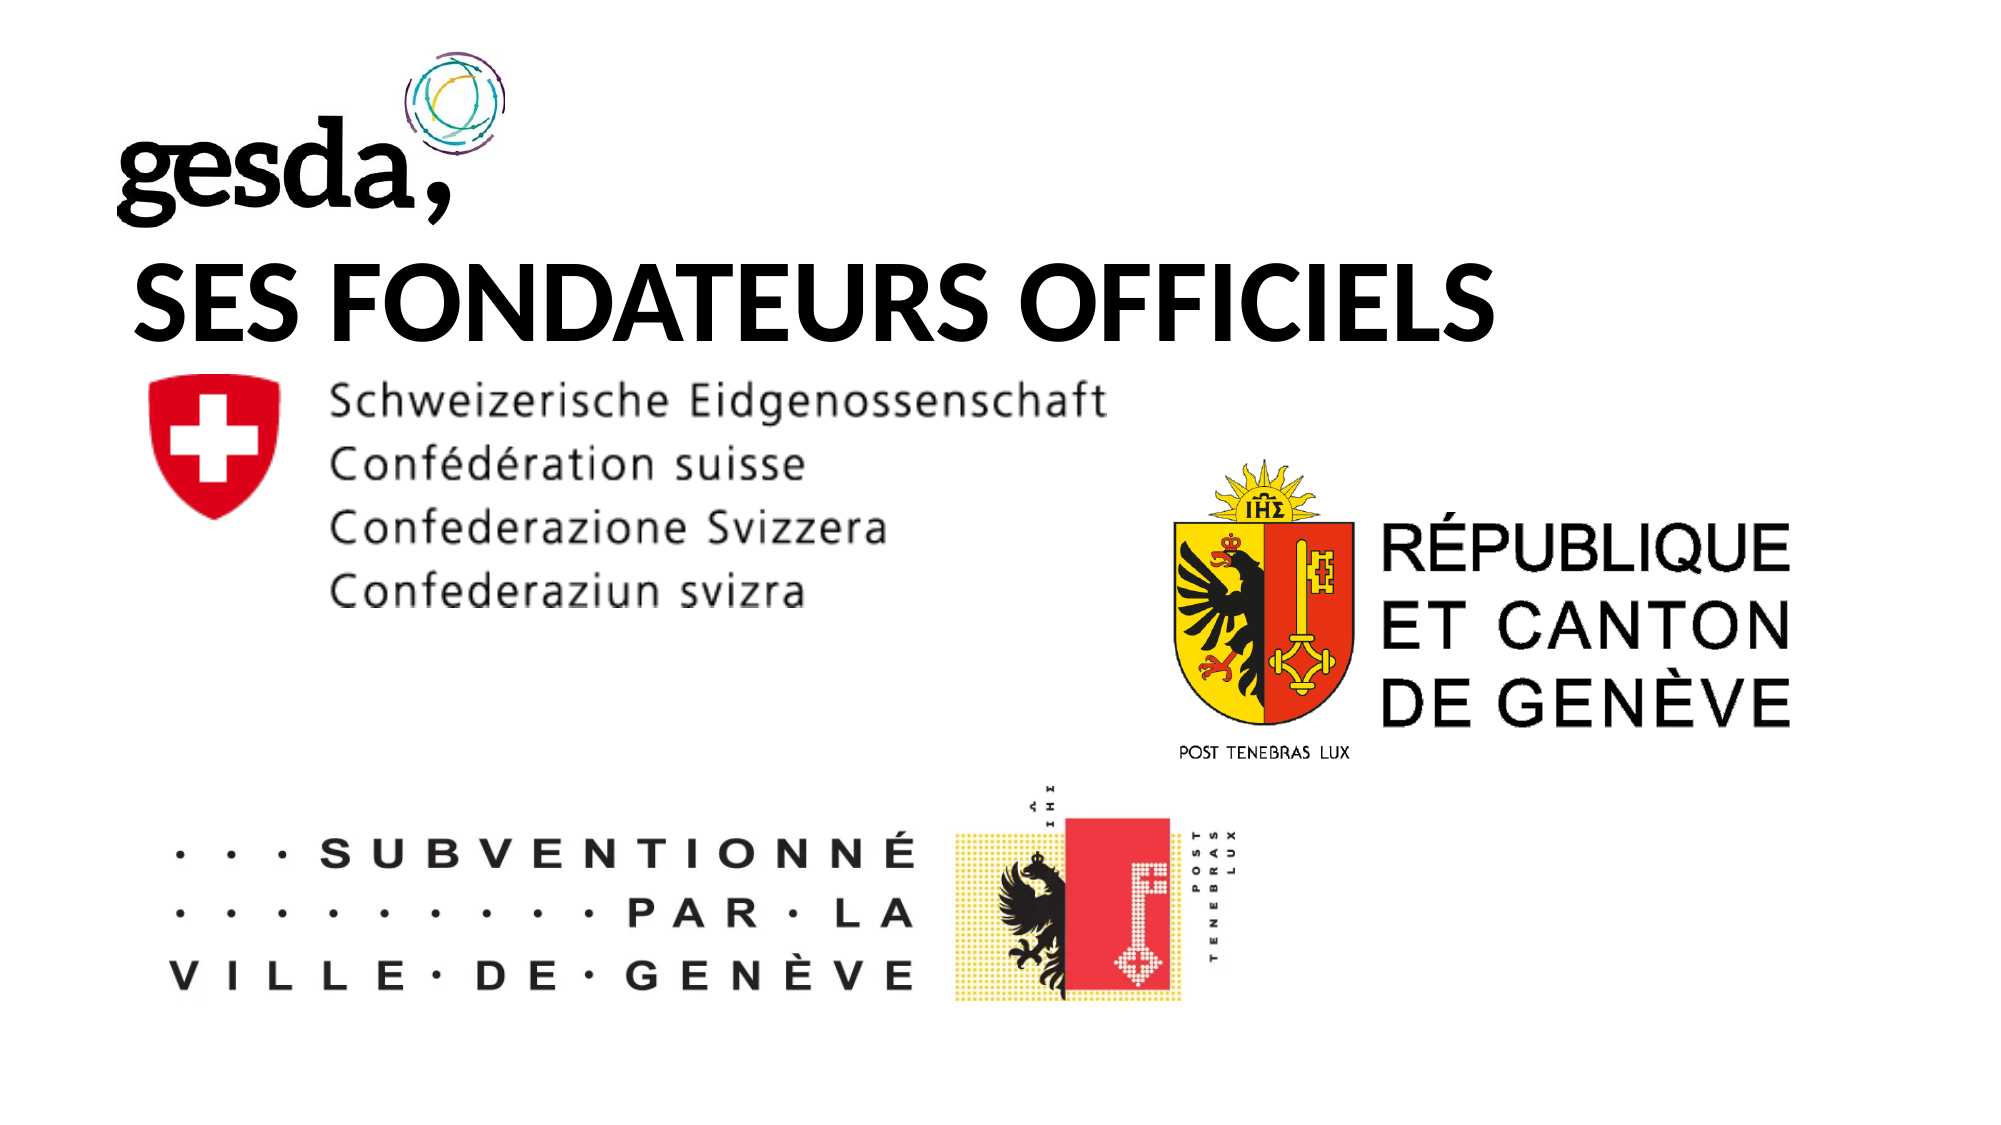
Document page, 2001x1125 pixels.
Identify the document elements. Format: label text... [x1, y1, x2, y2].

picture [148, 374, 1107, 608]
picture [117, 36, 505, 60]
text_box , SES FONDATEURS OFFICIELS [117, 60, 1883, 375]
picture [1152, 437, 1827, 779]
picture [169, 786, 1235, 1001]
